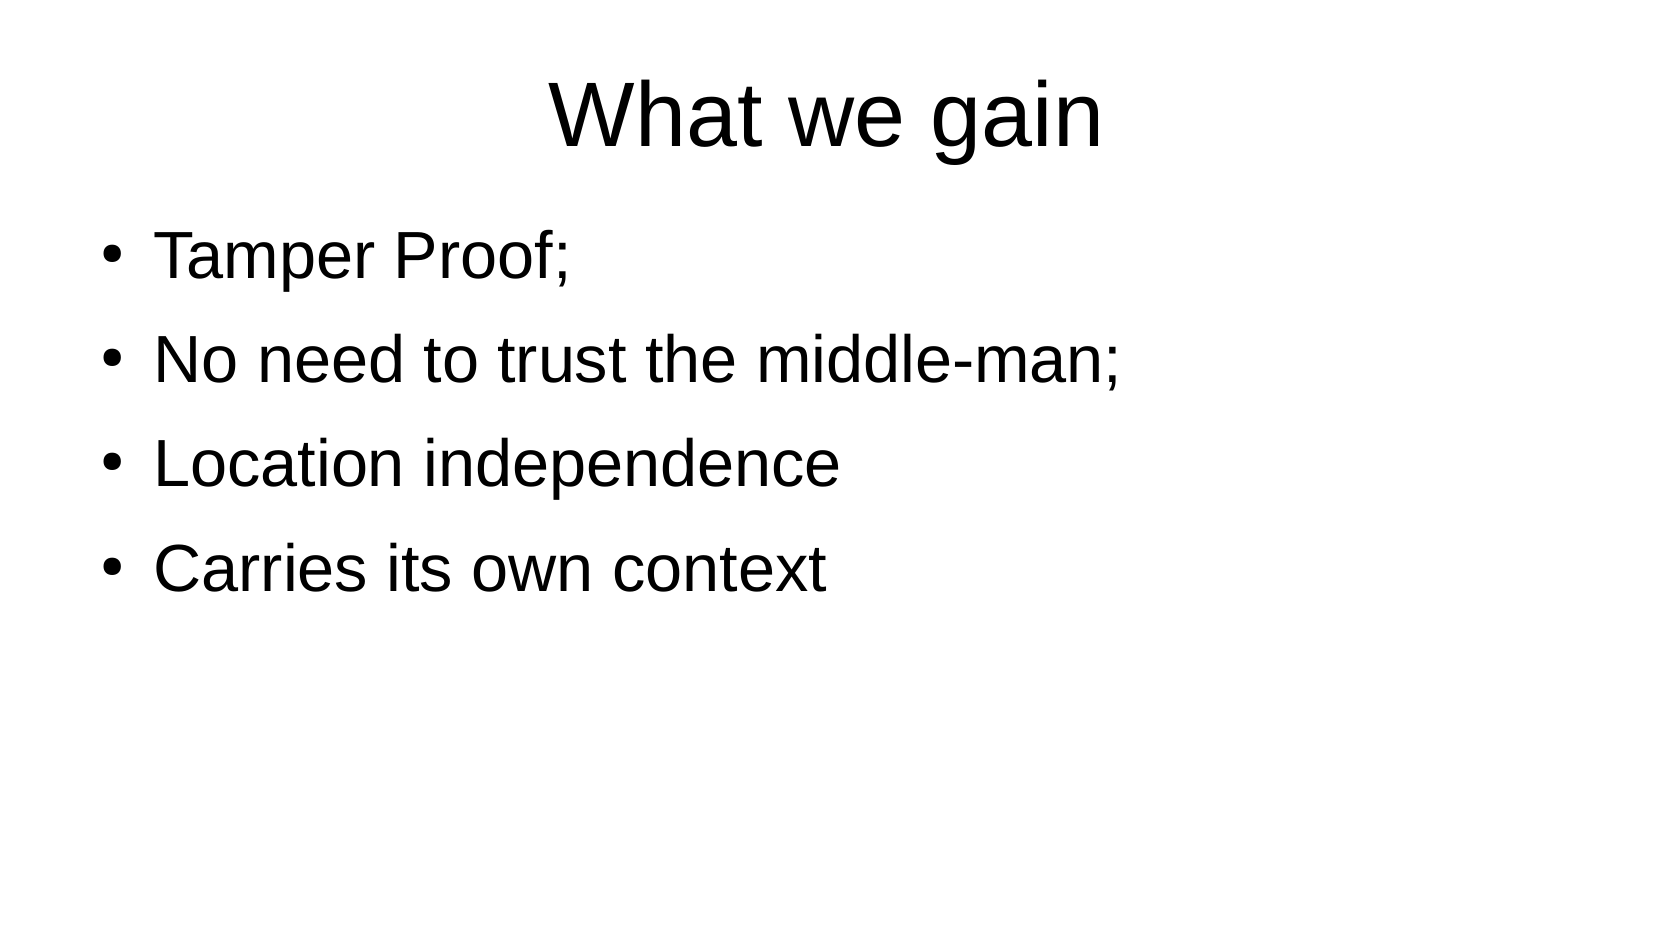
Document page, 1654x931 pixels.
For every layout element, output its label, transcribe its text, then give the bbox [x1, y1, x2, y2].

title What we gain [82, 37, 1571, 193]
list Tamper Proof; No need to trust the middle-man; Location independence Carries its own context [82, 217, 1571, 758]
